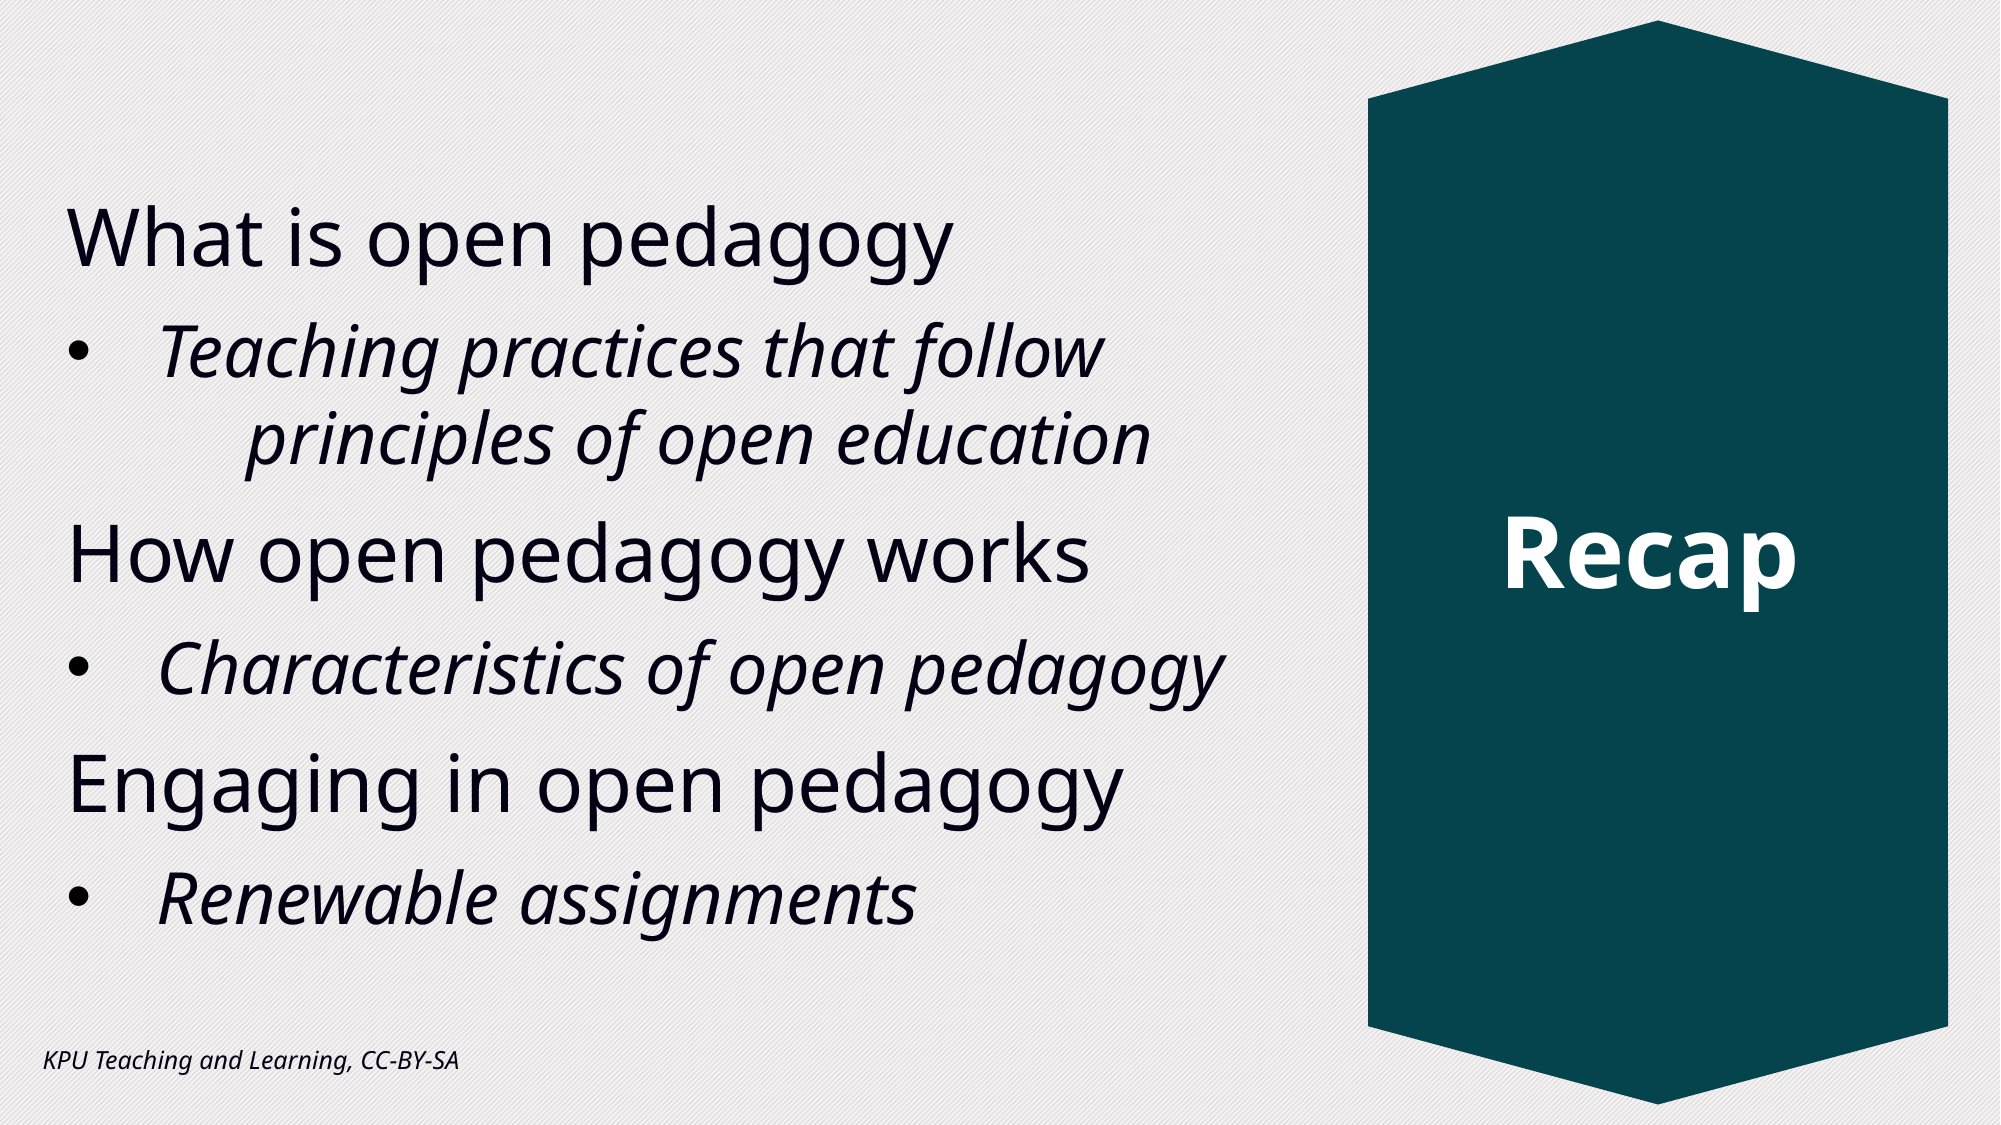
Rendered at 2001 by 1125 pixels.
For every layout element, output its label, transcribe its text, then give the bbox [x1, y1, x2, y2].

list What is open pedagogy Teaching practices that follow principles of open education How open pedagogy works Characteristics of open pedagogy Engaging in open pedagogy Renewable assignments [51, 144, 1284, 981]
text_box KPU Teaching and Learning, CC-BY-SA [27, 1029, 1155, 1090]
title Recap [1368, 466, 1931, 646]
